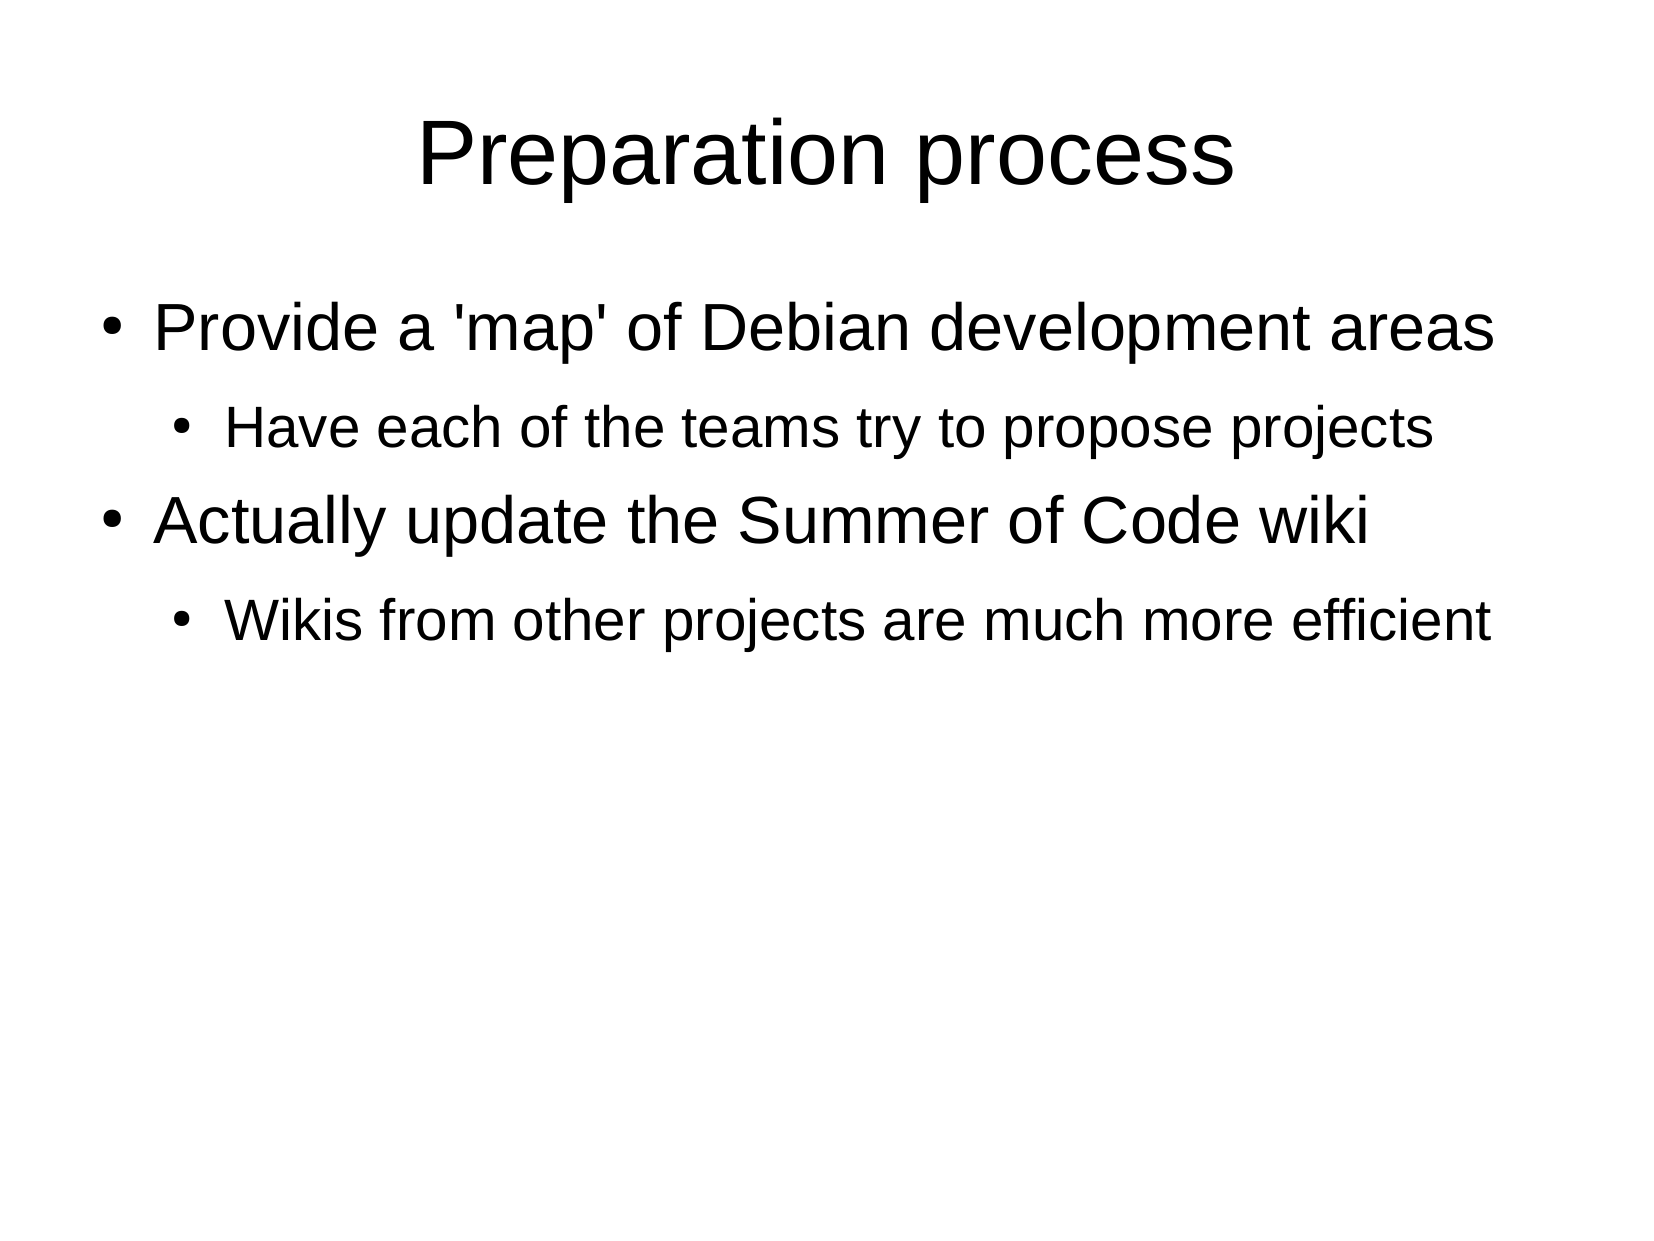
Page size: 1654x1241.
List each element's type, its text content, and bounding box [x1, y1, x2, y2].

title Preparation process [82, 49, 1571, 257]
list Provide a 'map' of Debian development areas Have each of the teams try to propose projects Actually update the Summer of Code wiki Wikis from other projects are much more efficient [82, 290, 1571, 1109]
